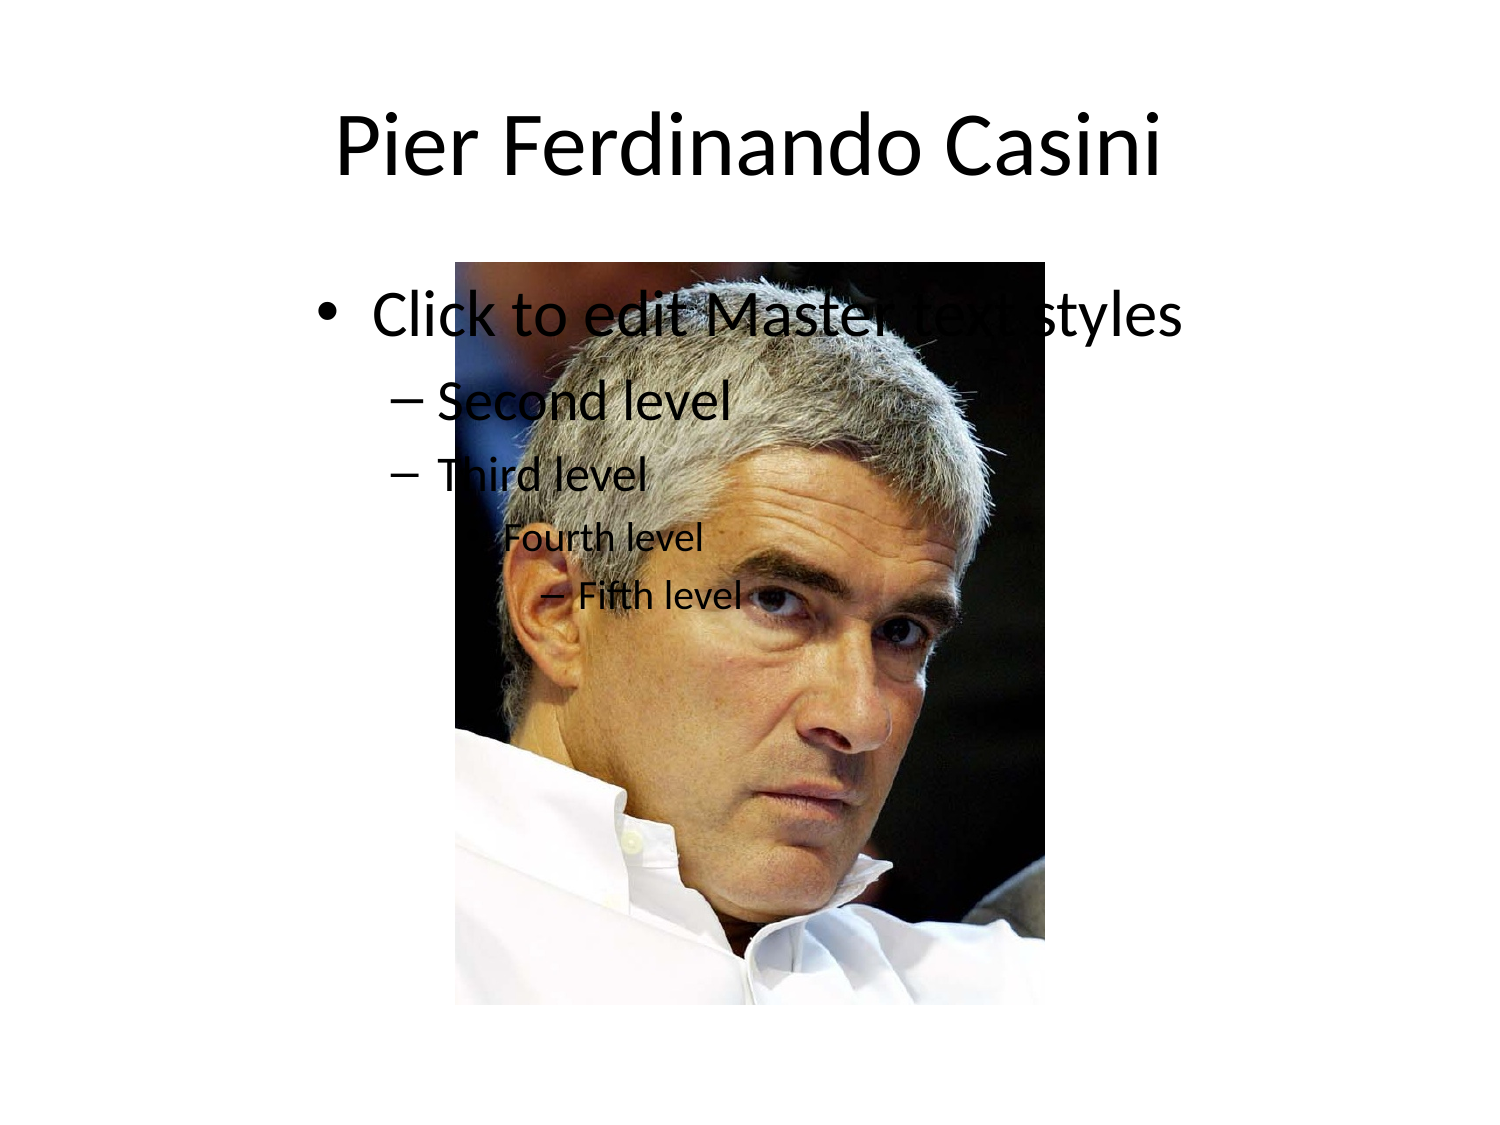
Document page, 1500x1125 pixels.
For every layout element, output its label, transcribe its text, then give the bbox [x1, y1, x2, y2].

title Pier Ferdinando Casini [75, 45, 1425, 233]
picture [75, 262, 1425, 1005]
